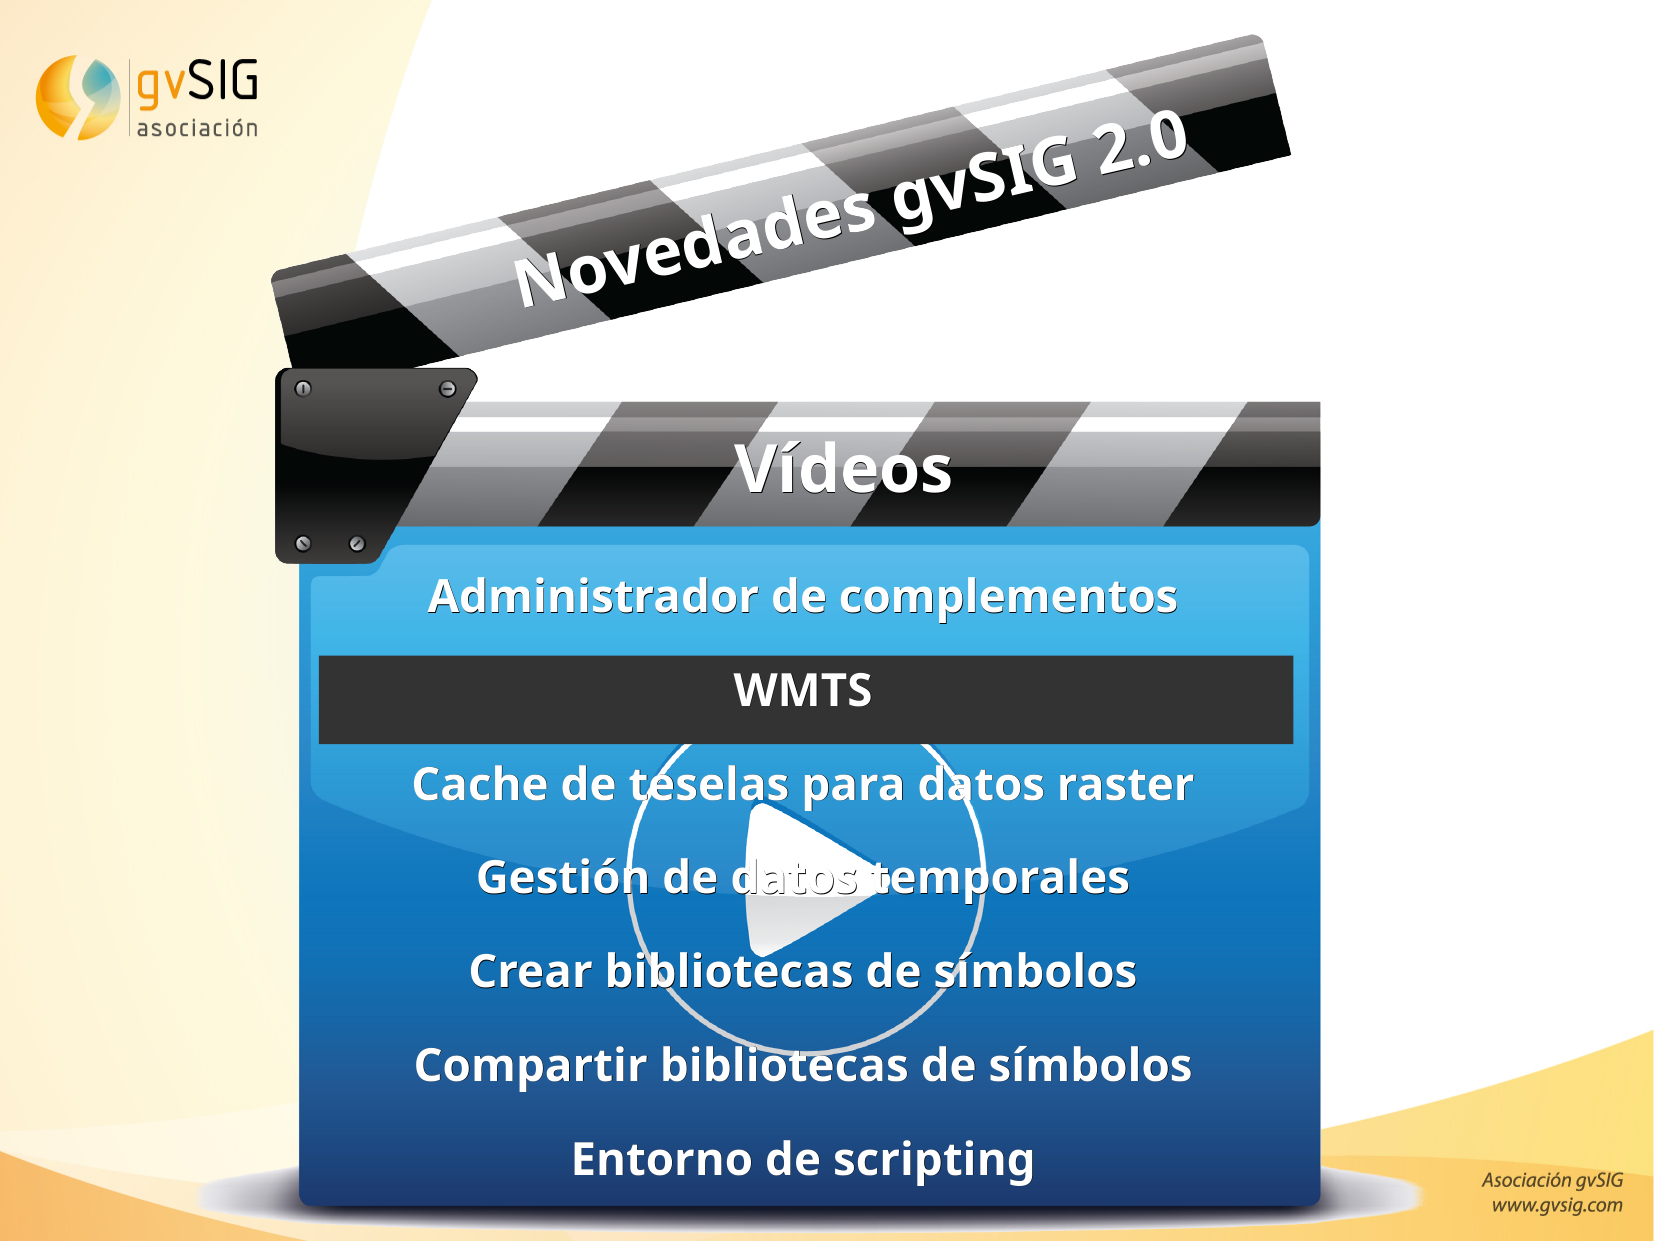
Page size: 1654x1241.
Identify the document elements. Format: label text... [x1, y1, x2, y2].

title Novedades gvSIG 2.0 [140, 0, 1560, 407]
title Administrador de complementos WMTS Cache de teselas para datos raster Gestión de datos temporales Crear bibliotecas de símbolos Compartir bibliotecas de símbolos Entorno de scripting [88, 586, 1518, 1197]
picture [0, 0, 1654, 1241]
title Vídeos [129, 407, 1559, 526]
